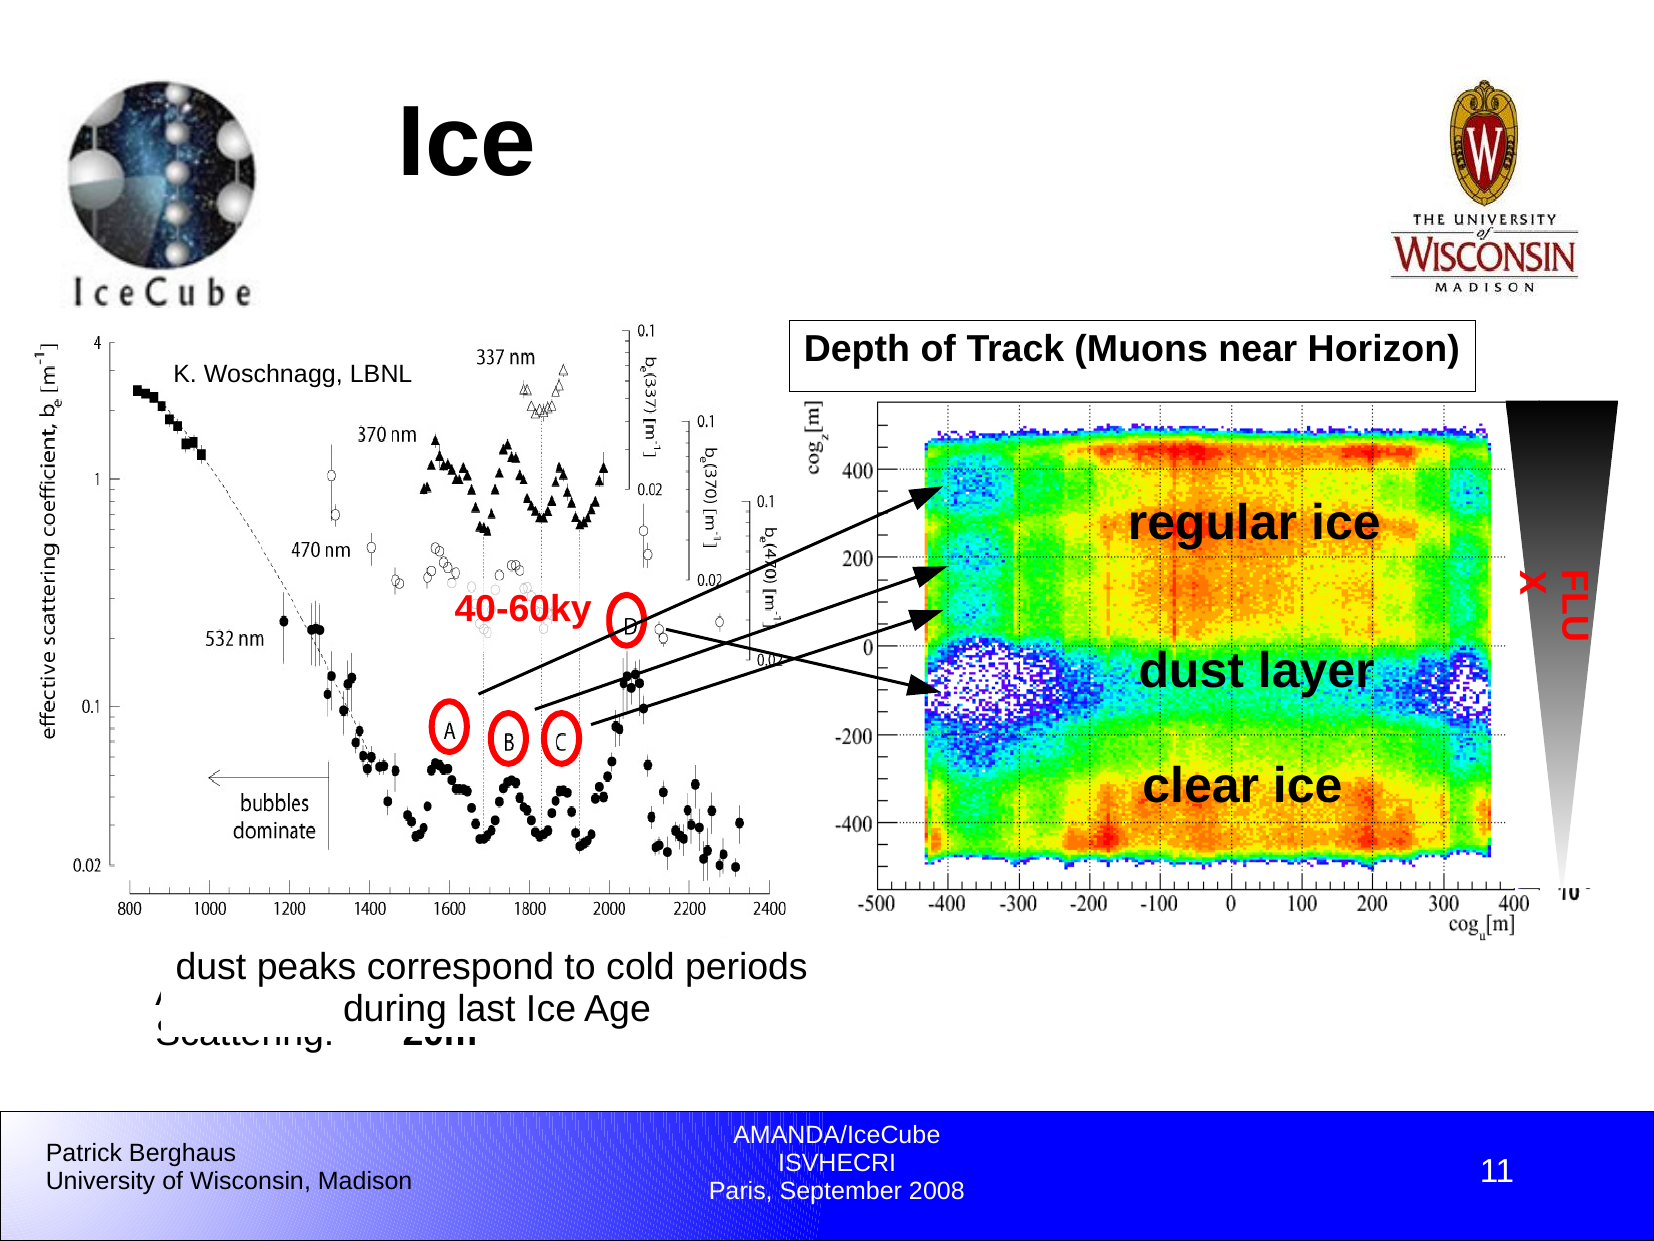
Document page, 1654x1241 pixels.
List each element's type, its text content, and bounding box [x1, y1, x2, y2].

text_box Depth of Track (Muons near Horizon) [789, 320, 1476, 392]
text_box 40-60ky [439, 580, 607, 652]
text_box [1505, 400, 1619, 901]
picture [612, 599, 640, 631]
text_box regular ice [1113, 487, 1443, 586]
picture [60, 78, 263, 308]
text_box K. Woschnagg, LBNL [158, 351, 429, 404]
text_box 40-60ky [579, 639, 607, 652]
text_box Ice [382, 78, 552, 244]
text_box clear ice [1127, 749, 1369, 848]
picture [1114, 670, 1123, 675]
picture [734, 625, 786, 654]
text_box dust peaks correspond to cold periods during last Ice Age [160, 937, 834, 1037]
text_box dust layer [1123, 634, 1402, 734]
text_box Average Ice Parameters (l=400nm): Absorption: ~110m Scattering: ~20m [140, 950, 874, 1112]
picture [1381, 76, 1585, 310]
picture [617, 625, 640, 642]
picture [32, 322, 786, 965]
picture [798, 342, 1594, 950]
text_box FLUX [1337, 554, 1605, 684]
